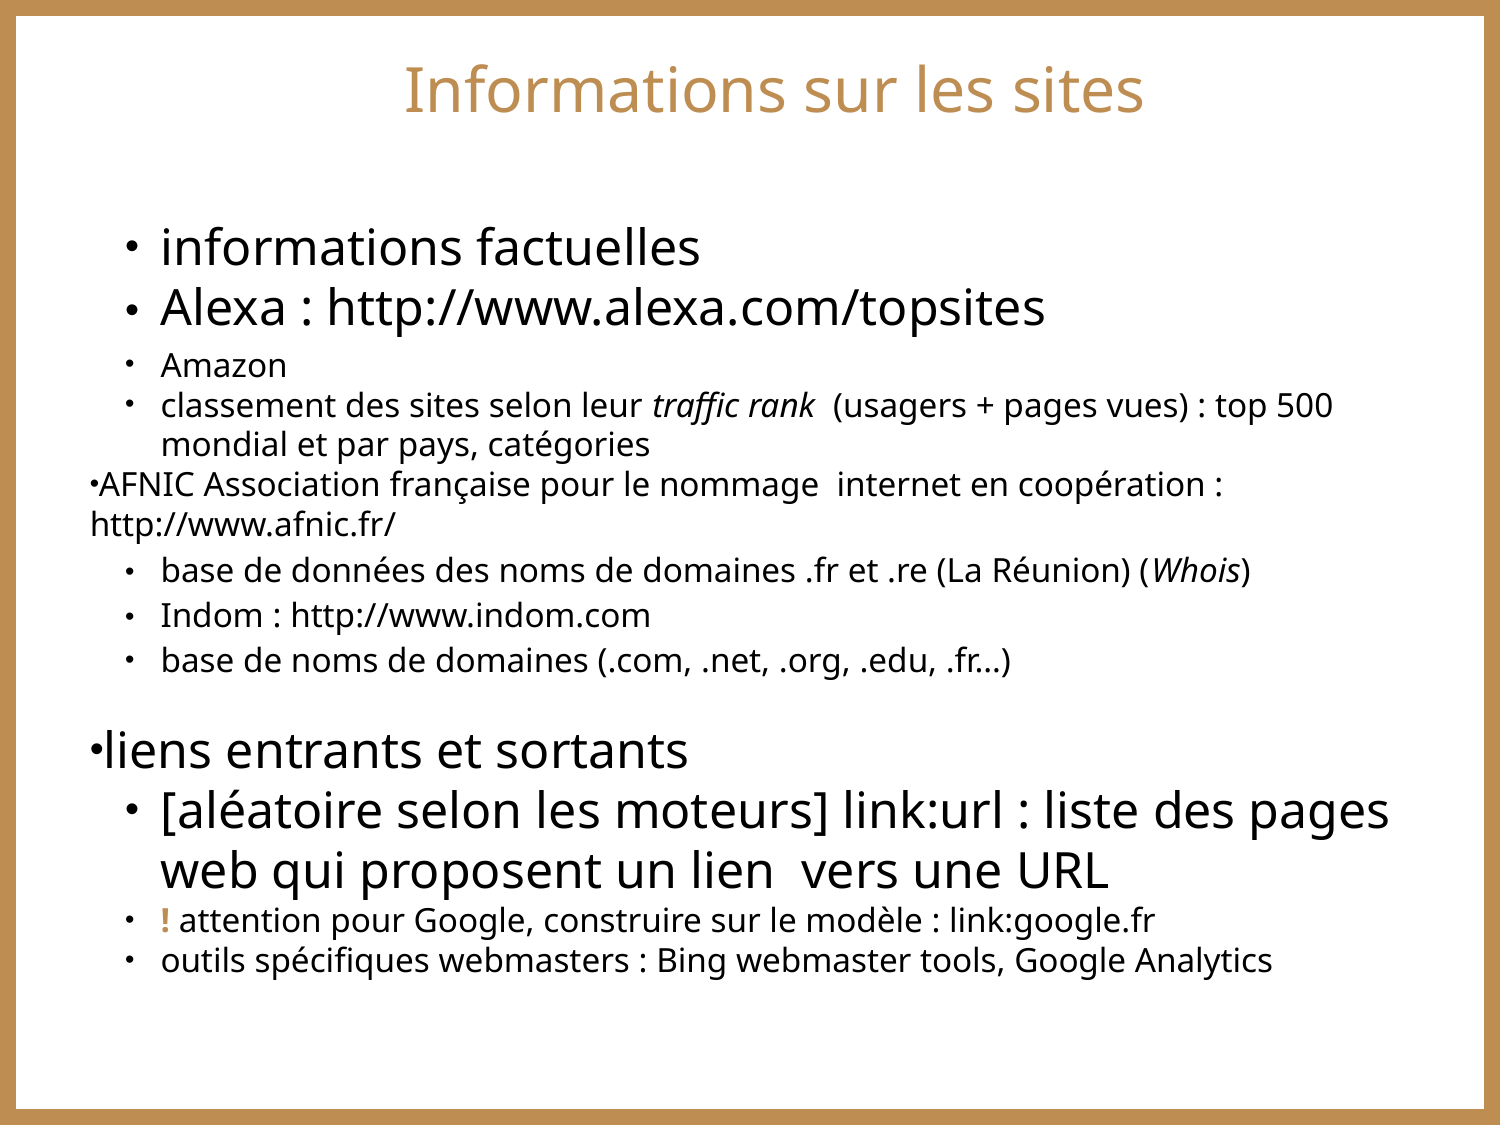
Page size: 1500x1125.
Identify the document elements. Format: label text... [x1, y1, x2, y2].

text_box Informations sur les sites [108, 42, 1459, 161]
text_box [0, 0, 1500, 1125]
text_box informations factuelles Alexa : http://www.alexa.com/topsites Amazon classement des sites selon leur traffic rank (usagers + pages vues) : top 500 mondial et par pays, catégories AFNIC Association française pour le nommage internet en coopération : http://www.afnic.fr/ base de données des noms de domaines .fr et .re (La Réunion) (Whois) Indom : http://www.indom.com base de noms de domaines (.com, .net, .org, .edu, .fr…) liens entrants et sortants [aléatoire selon les moteurs] link:url : liste des pages web qui proposent un lien vers une URL ! attention pour Google, construire sur le modèle : link:google.fr outils spécifiques webmasters : Bing webmaster tools, Google Analytics [75, 208, 1425, 1071]
